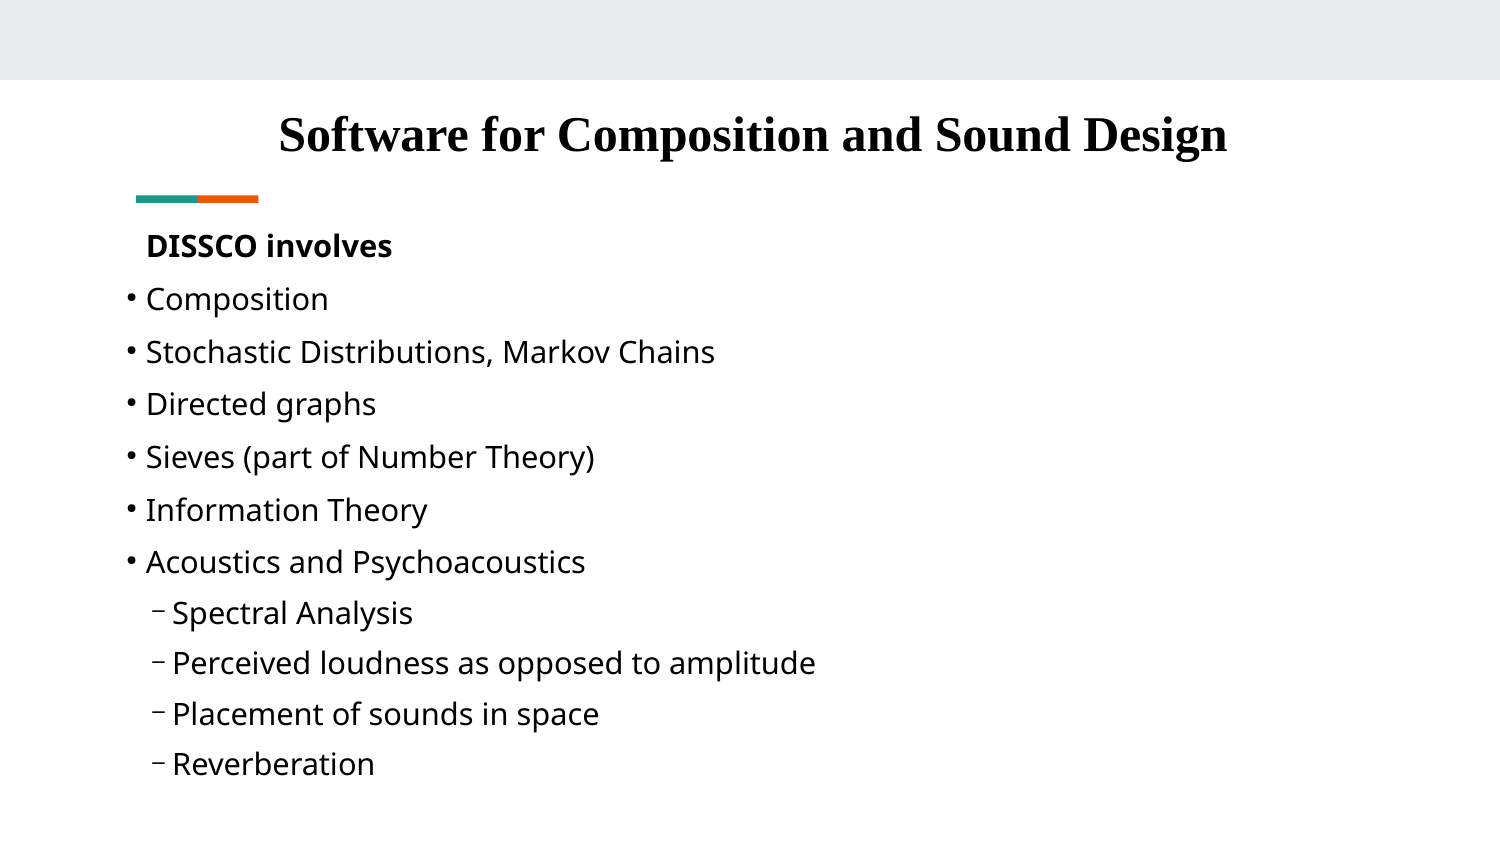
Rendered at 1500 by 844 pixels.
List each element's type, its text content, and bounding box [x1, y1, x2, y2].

title Software for Composition and Sound Design [122, 75, 1384, 196]
list DISSCO involves Composition Stochastic Distributions, Markov Chains Directed graphs Sieves (part of Number Theory) Information Theory Acoustics and Psychoacoustics Spectral Analysis Perceived loudness as opposed to amplitude Placement of sounds in space Reverberation [119, 225, 1381, 796]
